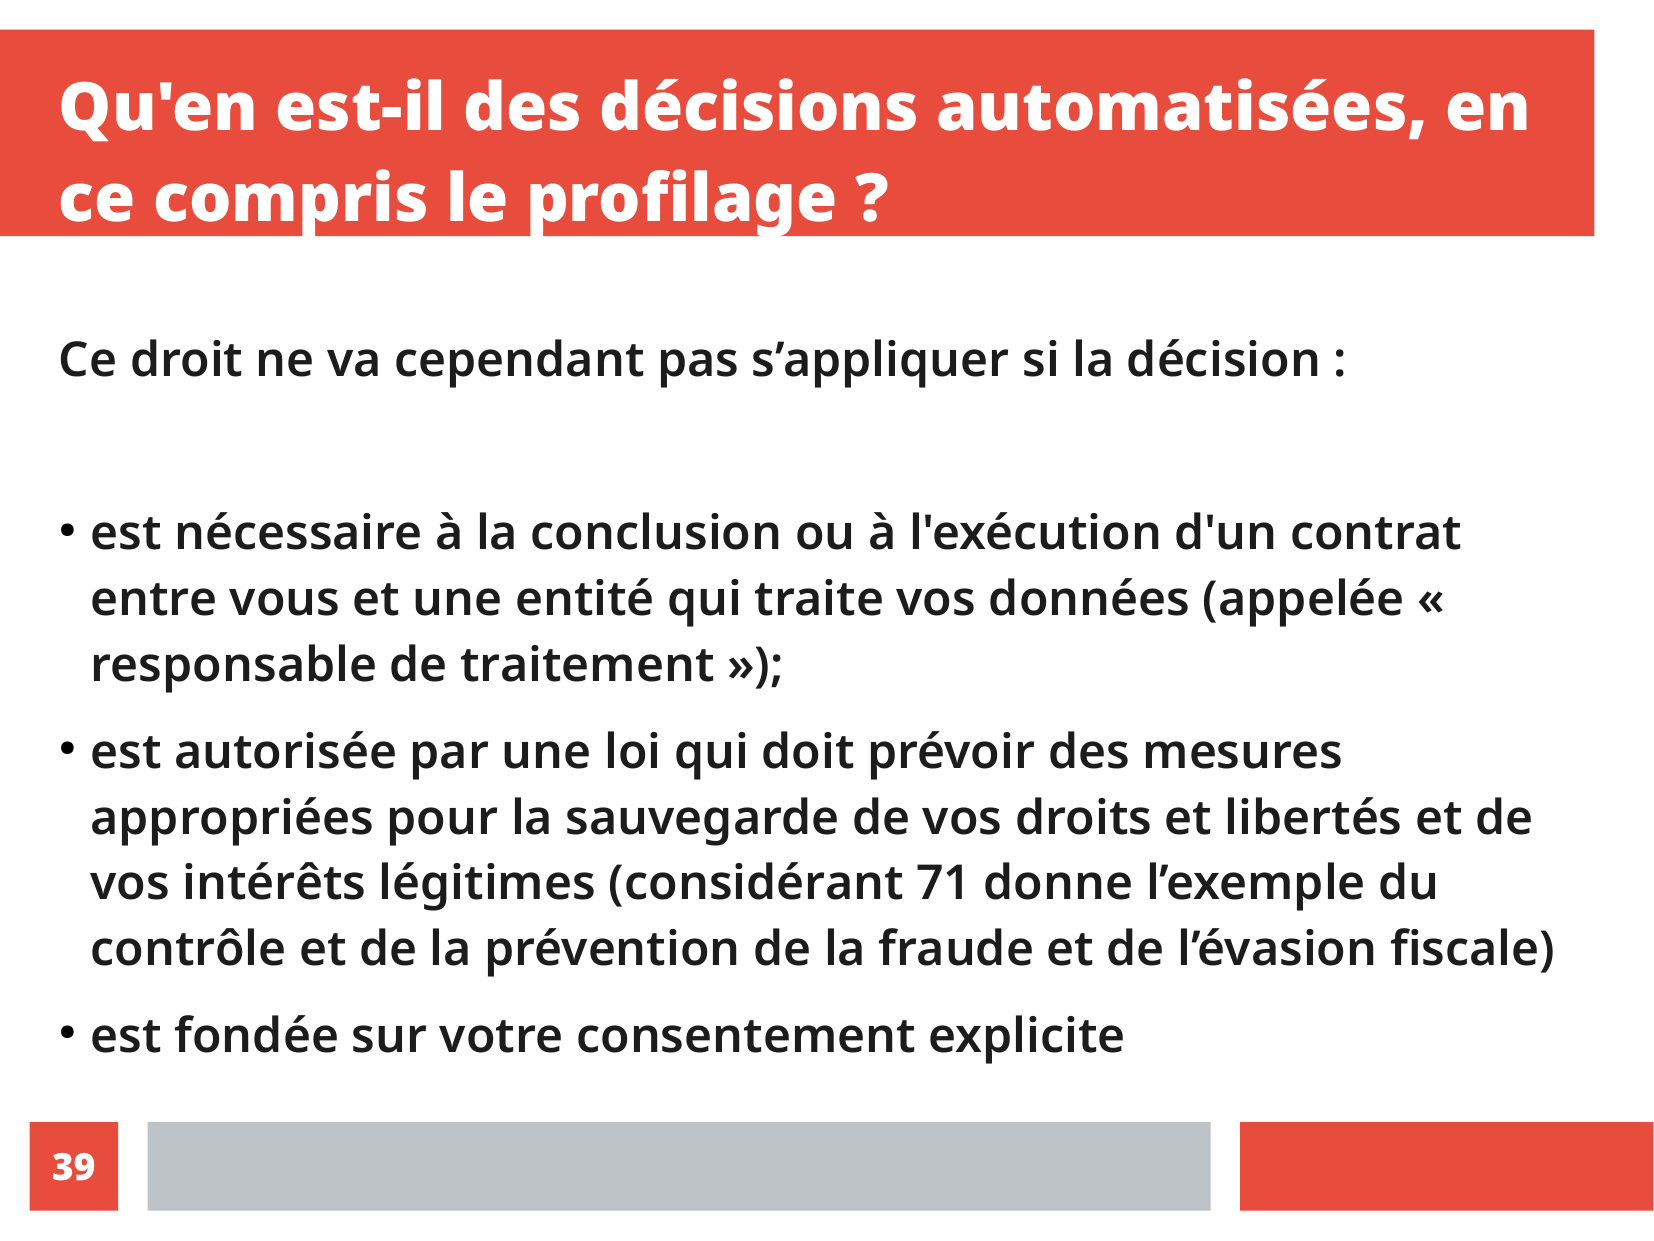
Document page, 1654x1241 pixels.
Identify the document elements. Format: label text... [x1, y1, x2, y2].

title Qu'en est-il des décisions automatisées, en ce compris le profilage ? [59, 59, 1595, 207]
list Ce droit ne va cependant pas s’appliquer si la décision : est nécessaire à la conclusion ou à l'exécution d'un contrat entre vous et une entité qui traite vos données (appelée « responsable de traitement »); est autorisée par une loi qui doit prévoir des mesures appropriées pour la sauvegarde de vos droits et libertés et de vos intérêts légitimes (considérant 71 donne l’exemple du contrôle et de la prévention de la fraude et de l’évasion fiscale) est fondée sur votre consentement explicite [59, 324, 1565, 1093]
